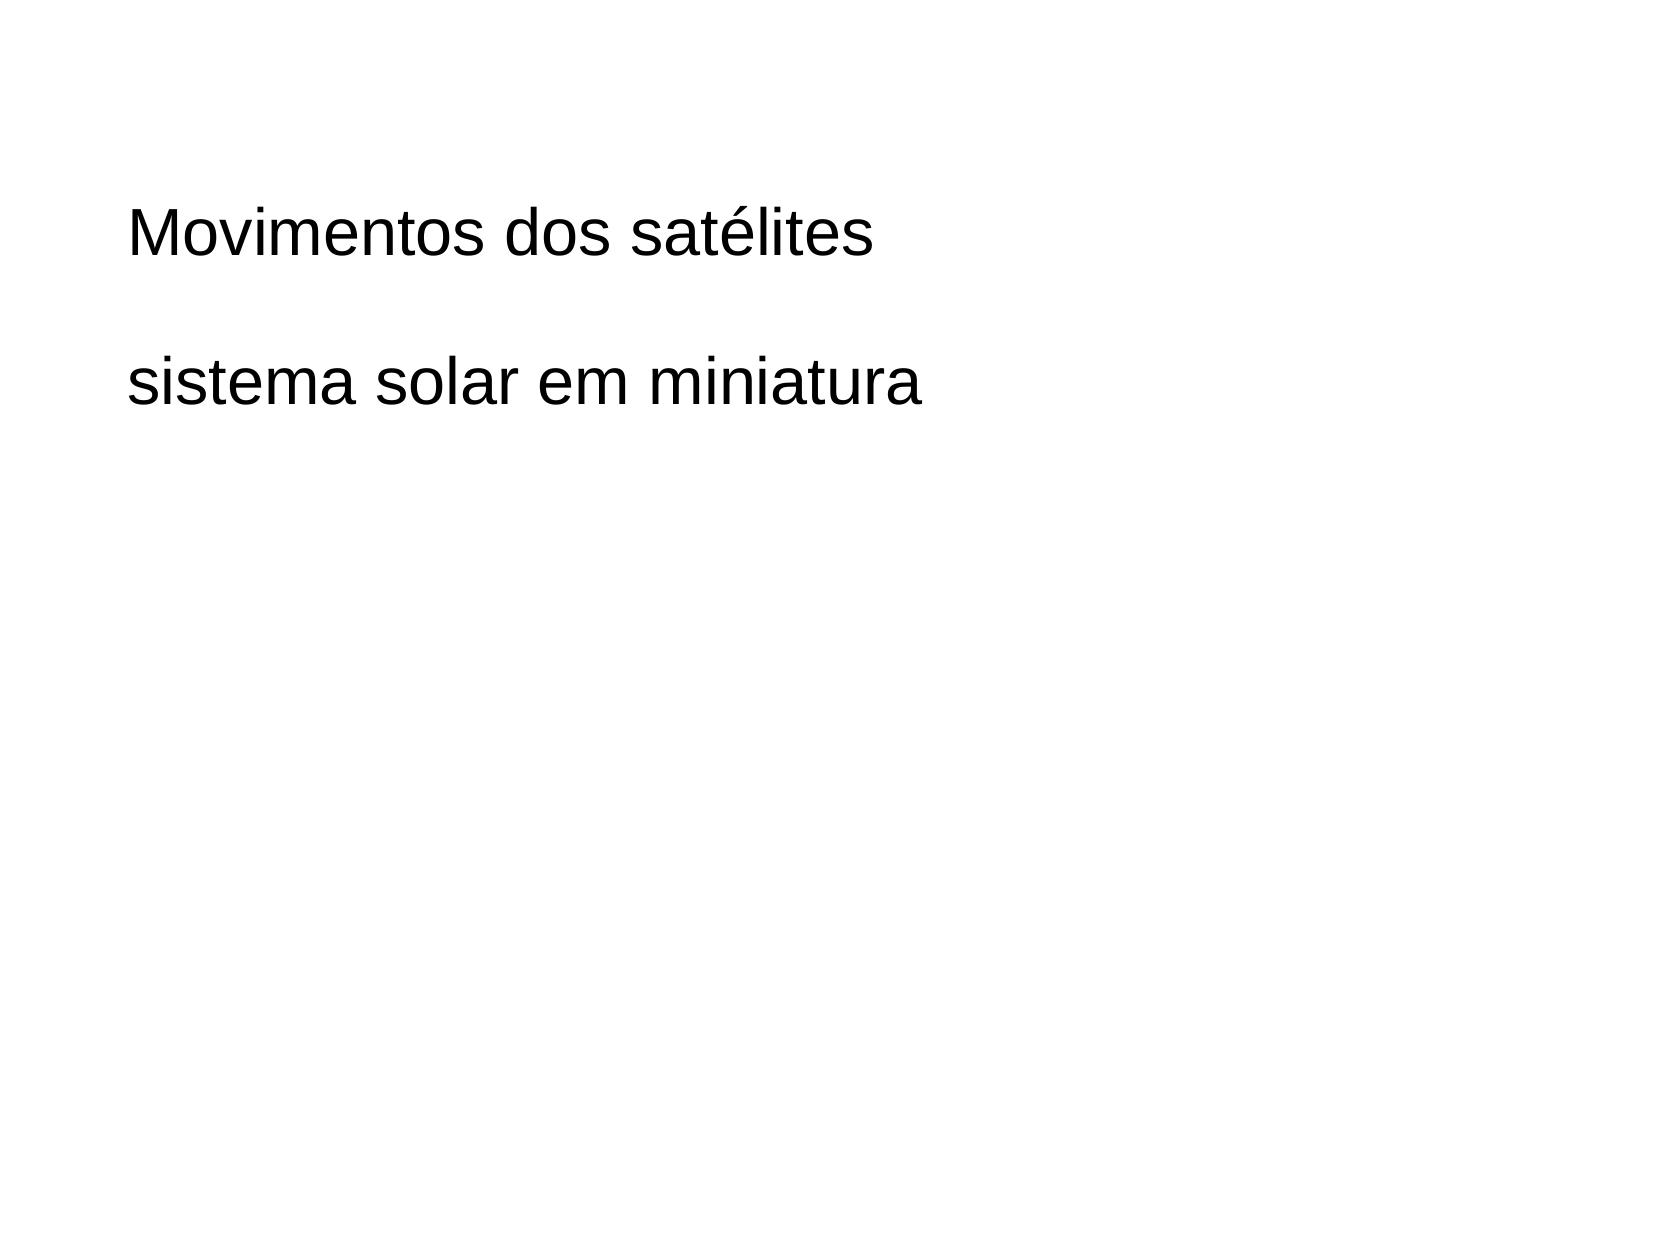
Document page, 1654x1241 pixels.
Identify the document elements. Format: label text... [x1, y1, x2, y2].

text_box Movimentos dos satélites sistema solar em miniatura [112, 187, 941, 427]
